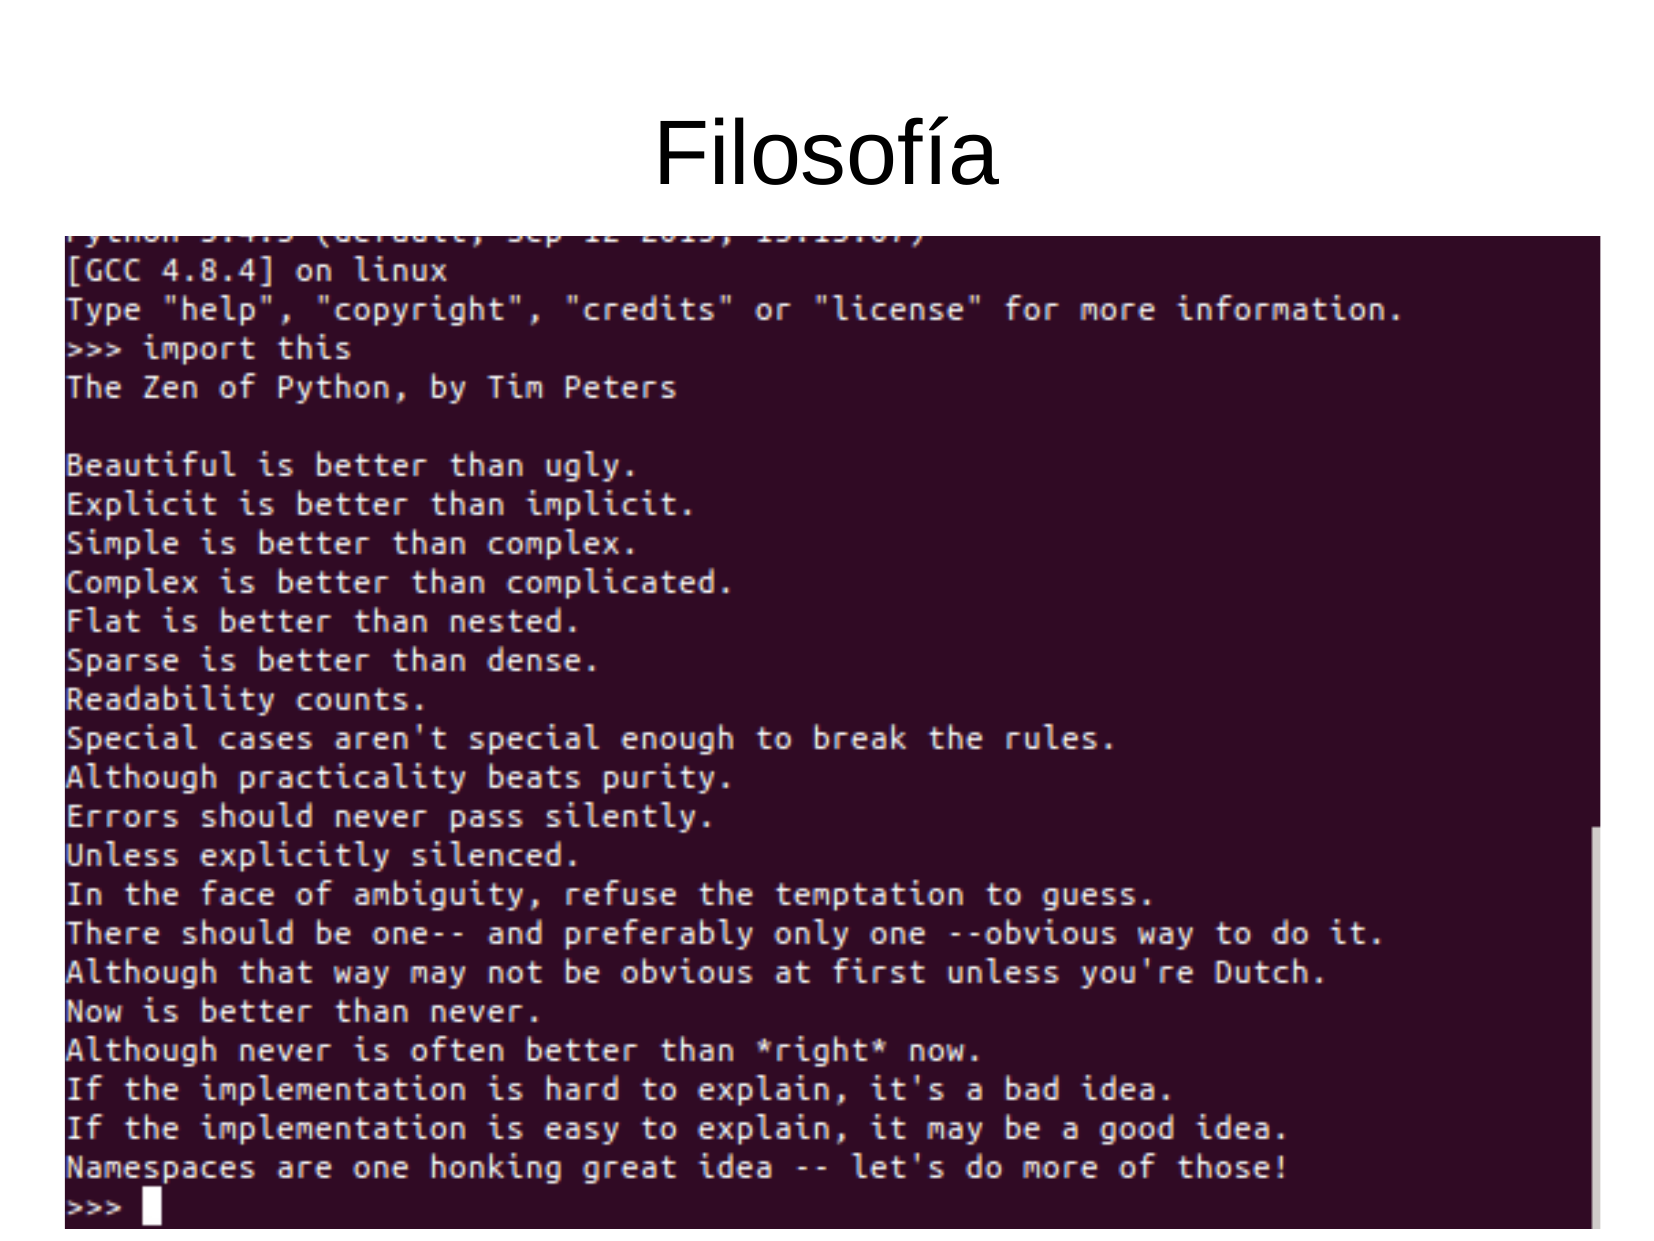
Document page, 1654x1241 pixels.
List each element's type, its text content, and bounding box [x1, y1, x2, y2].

picture [64, 236, 1601, 1229]
title Filosofía [82, 49, 1571, 236]
